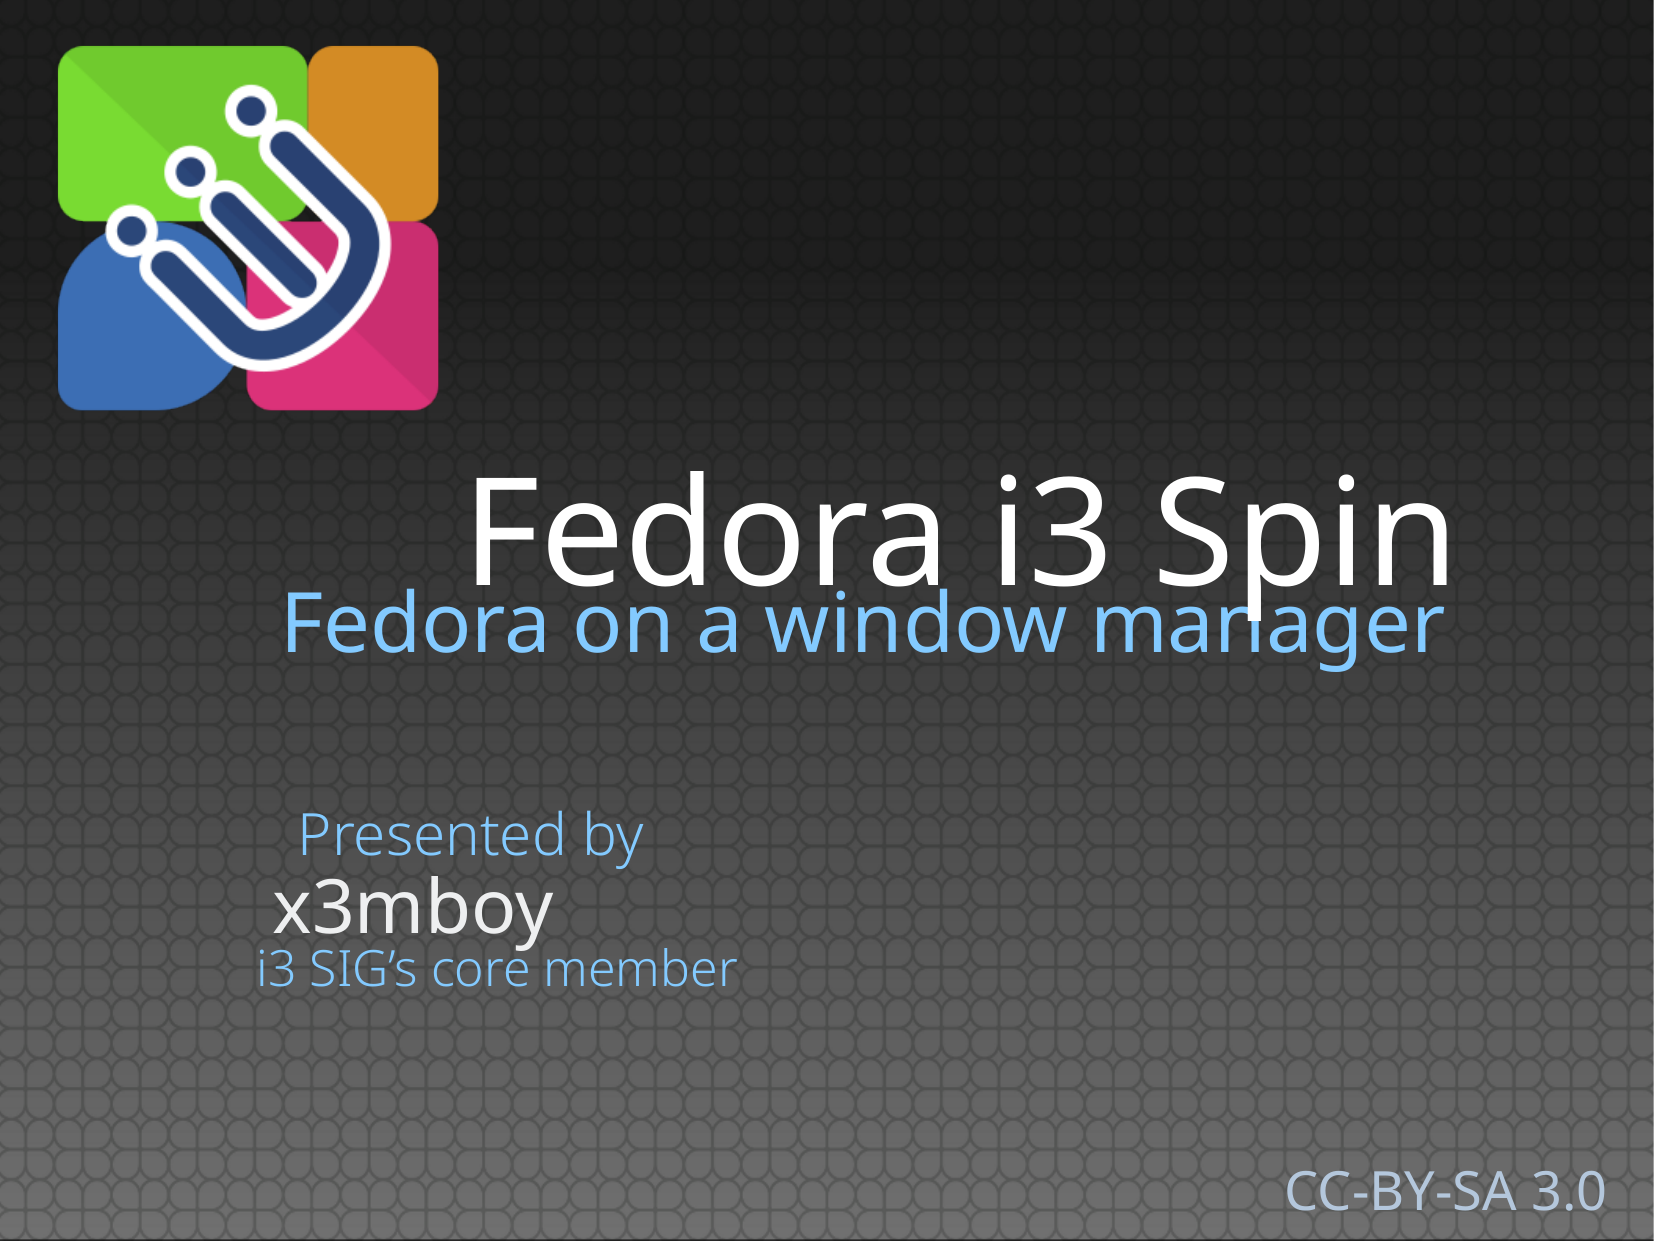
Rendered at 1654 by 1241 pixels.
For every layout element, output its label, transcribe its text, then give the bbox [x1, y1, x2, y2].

text_box CC-BY-SA 3.0 [1210, 1144, 1624, 1241]
text_box i3 SIG’s core member [241, 925, 810, 997]
text_box x3mboy [257, 846, 595, 925]
text_box Presented by [283, 785, 704, 866]
text_box Fedora i3 Spin [37, 417, 1475, 601]
picture [0, 0, 1654, 1241]
subtitle Fedora on a window manager [100, 601, 1447, 667]
